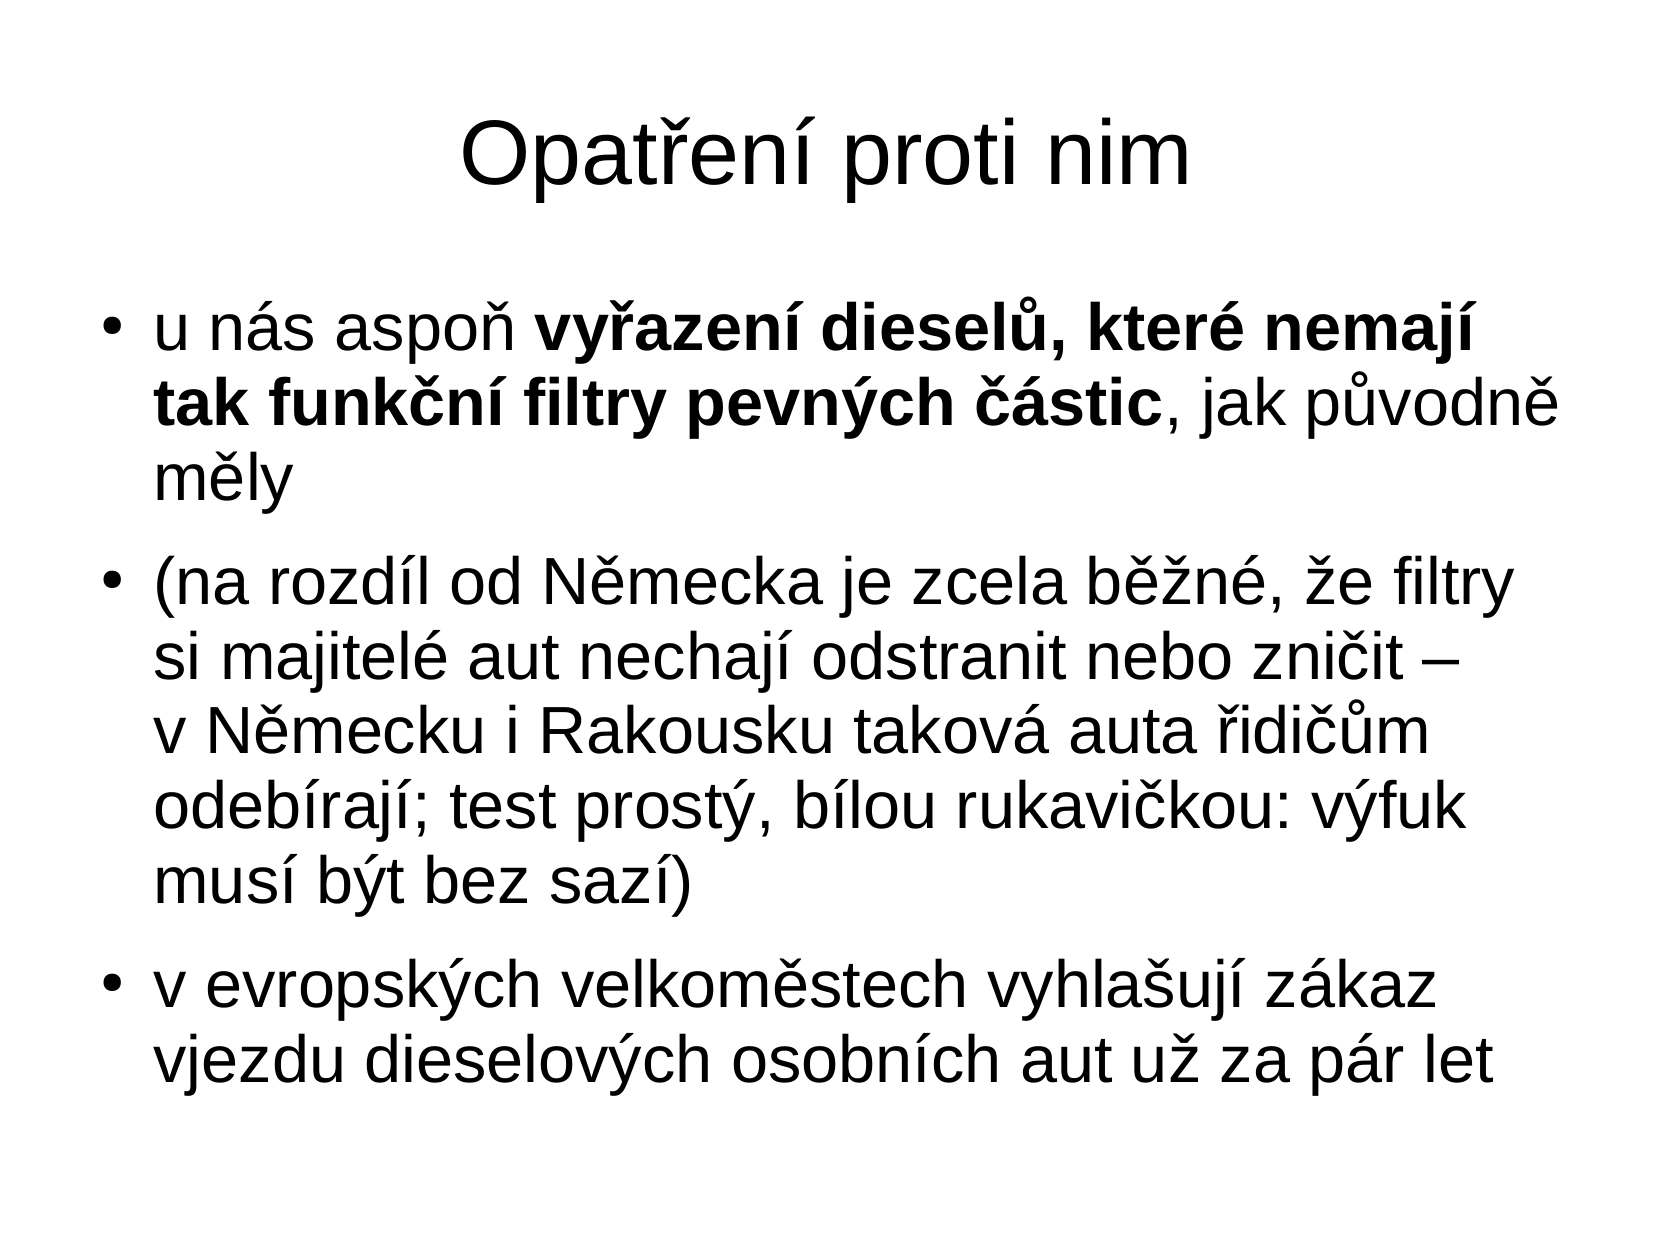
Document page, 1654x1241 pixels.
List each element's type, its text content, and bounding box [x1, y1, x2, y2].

list u nás aspoň vyřazení dieselů, které nemají tak funkční filtry pevných částic, jak původně měly (na rozdíl od Německa je zcela běžné, že filtry si majitelé aut nechají odstranit nebo zničit – v Německu i Rakousku taková auta řidičům odebírají; test prostý, bílou rukavičkou: výfuk musí být bez sazí) v evropských velkoměstech vyhlašují zákaz vjezdu dieselových osobních aut už za pár let [82, 290, 1571, 1109]
title Opatření proti nim [82, 49, 1571, 257]
